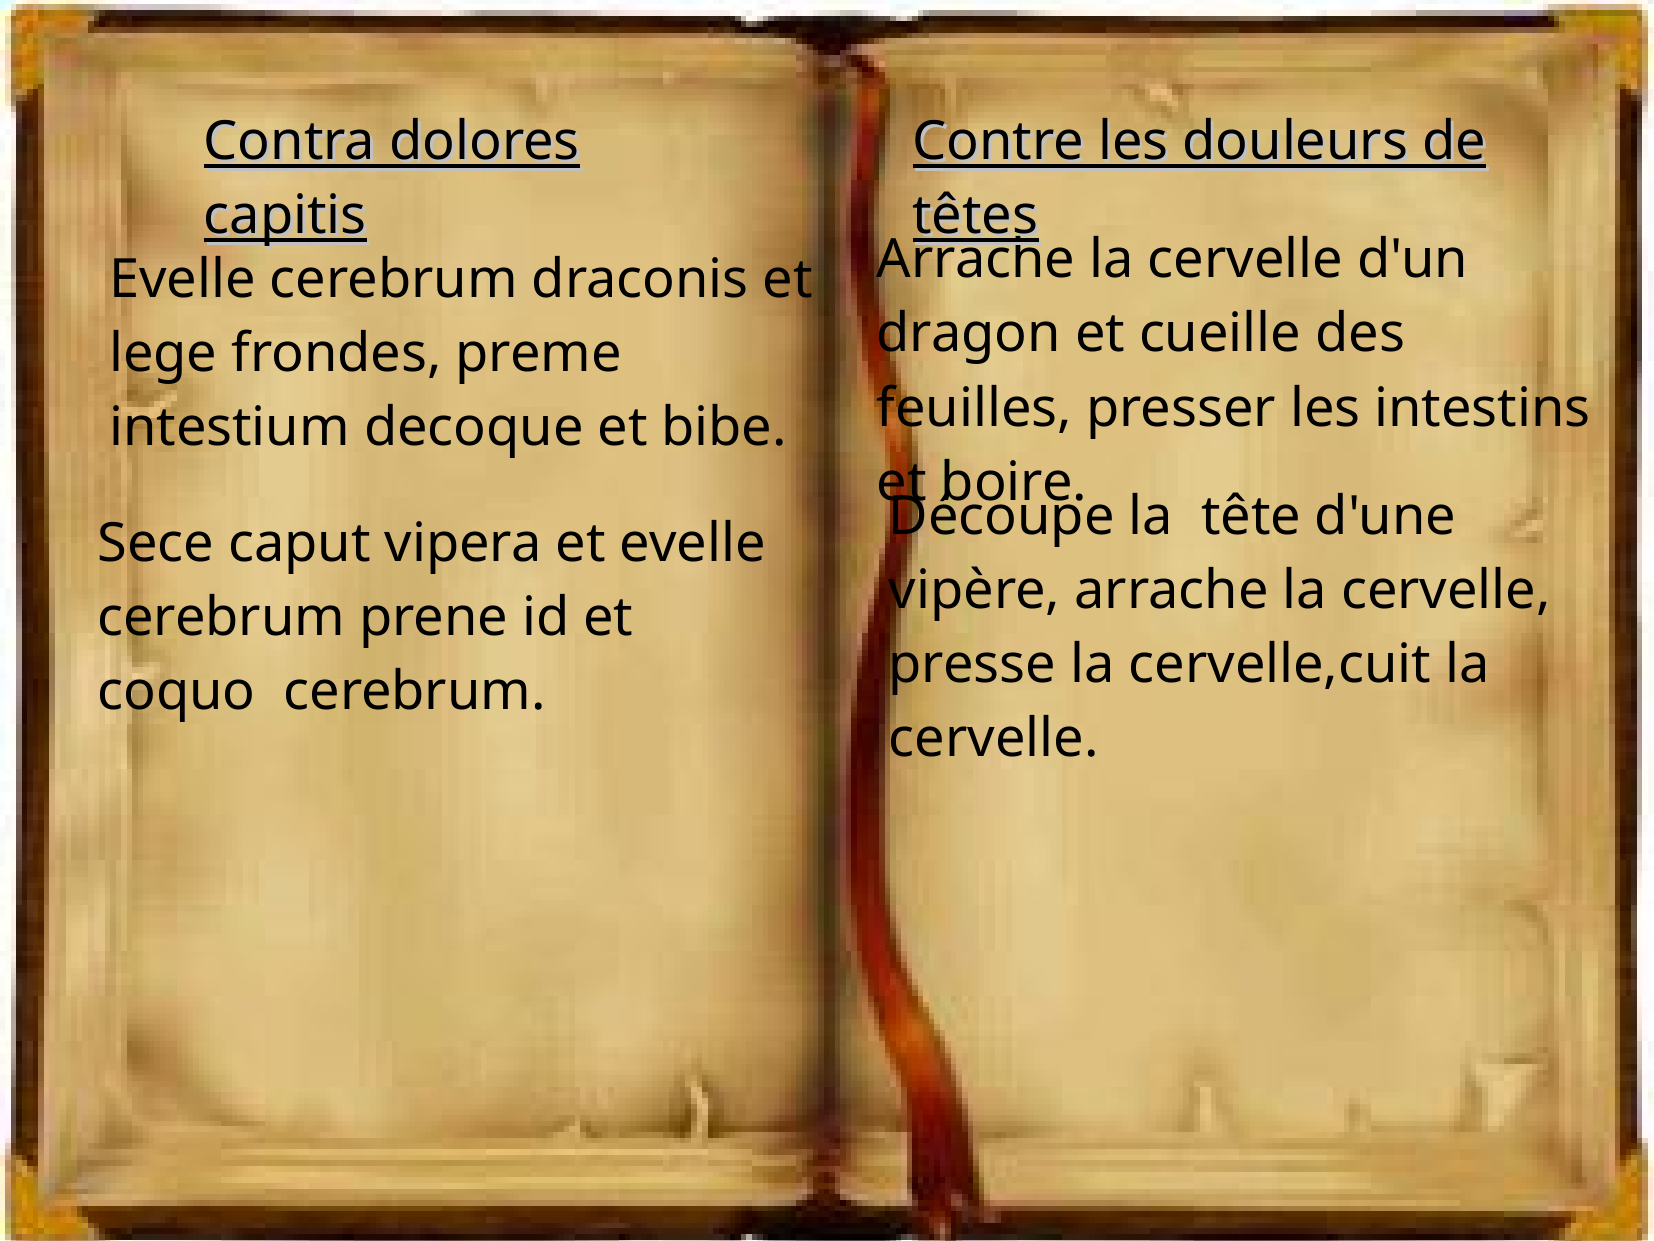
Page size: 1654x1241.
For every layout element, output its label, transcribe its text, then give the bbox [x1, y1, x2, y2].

text_box Arrache la cervelle d'un dragon et cueille des feuilles, presser les intestins et boire. [862, 212, 1619, 406]
text_box Contra dolores capitis [188, 94, 768, 199]
picture [0, 0, 1654, 1241]
text_box Evelle cerebrum draconis et lege frondes, preme intestium decoque et bibe. [94, 232, 839, 426]
text_box Découpe la tête d'une vipère, arrache la cervelle, presse la cervelle,cuit la cervelle. [874, 468, 1583, 662]
text_box Sece caput vipera et evelle cerebrum prene id et coquo cerebrum. [82, 496, 792, 689]
text_box Contre les douleurs de têtes [897, 94, 1583, 169]
